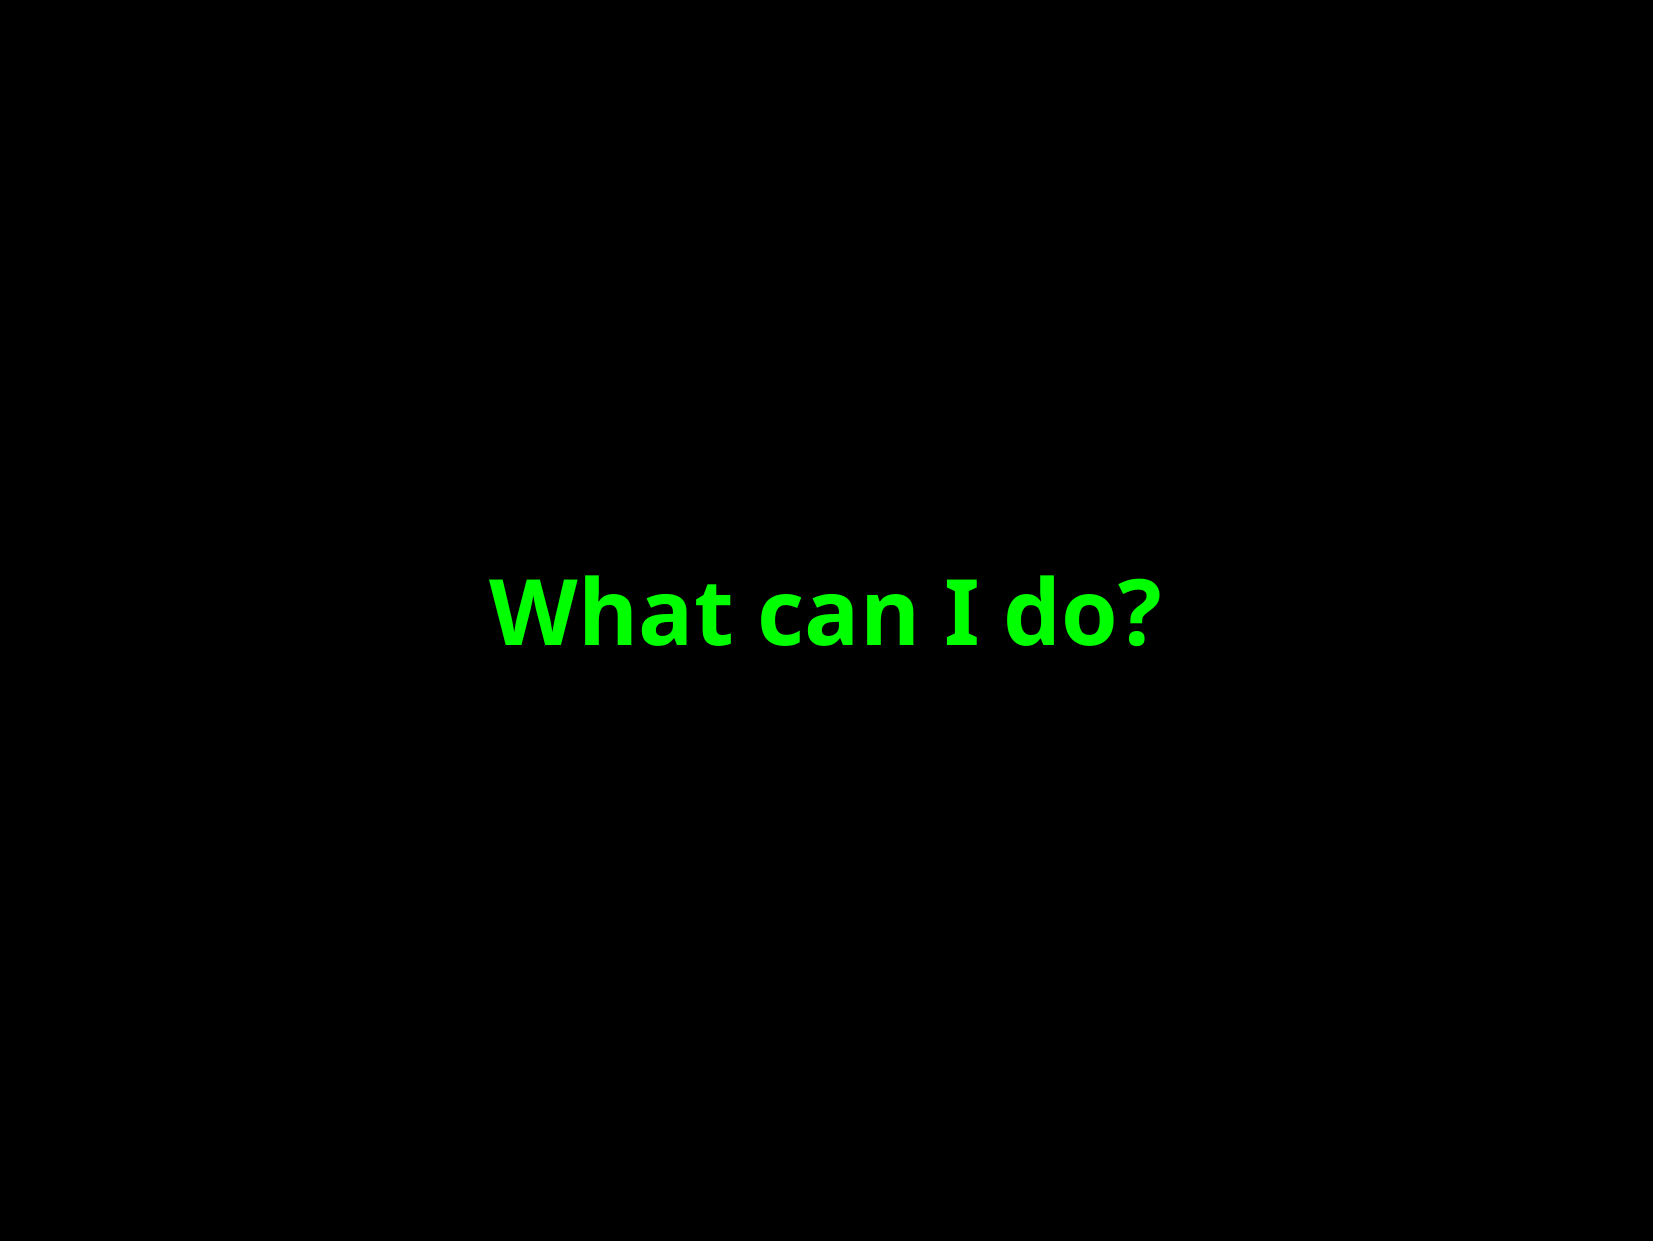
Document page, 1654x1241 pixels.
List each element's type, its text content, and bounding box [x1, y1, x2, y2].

title What can I do? [82, 136, 1571, 1084]
